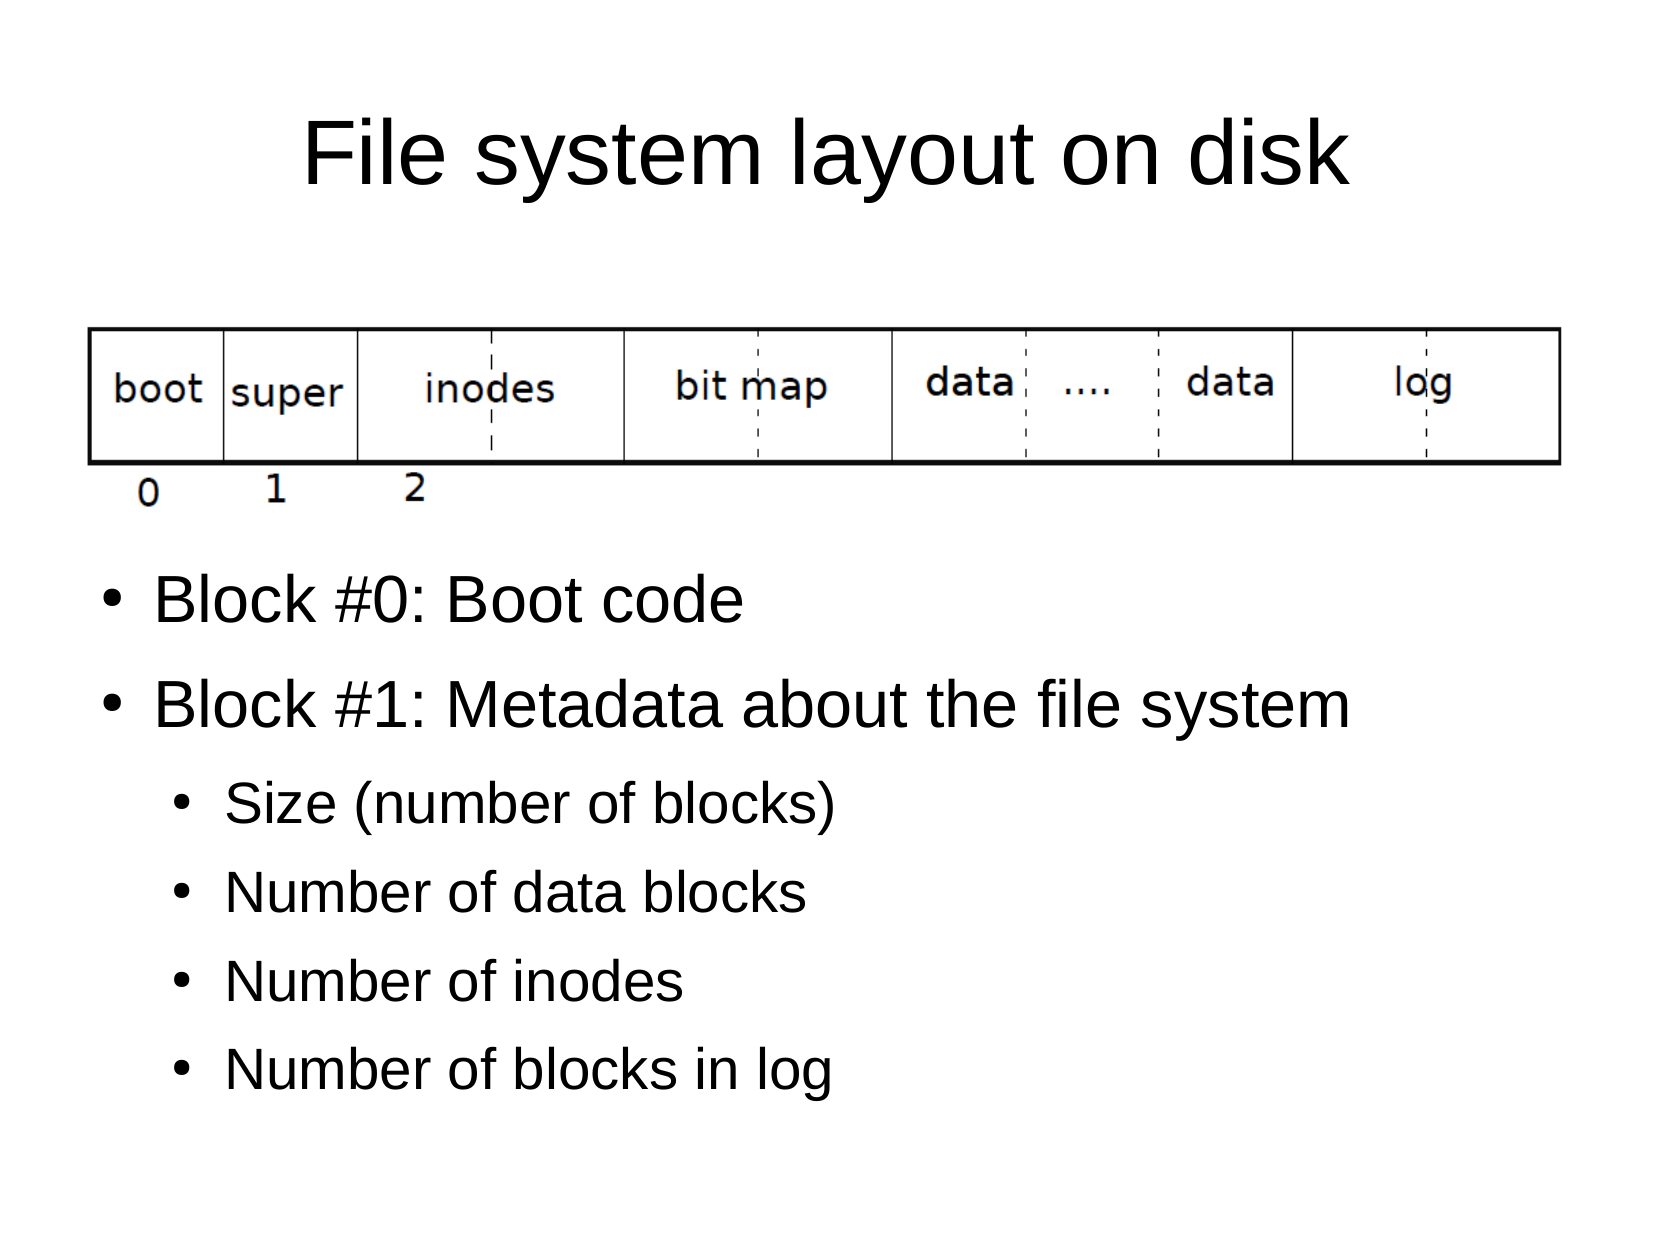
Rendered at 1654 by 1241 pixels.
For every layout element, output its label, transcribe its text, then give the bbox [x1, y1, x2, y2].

list Block #0: Boot code Block #1: Metadata about the file system Size (number of blocks) Number of data blocks Number of inodes Number of blocks in log [82, 562, 1571, 1163]
picture [55, 304, 1575, 519]
title File system layout on disk [82, 49, 1571, 257]
